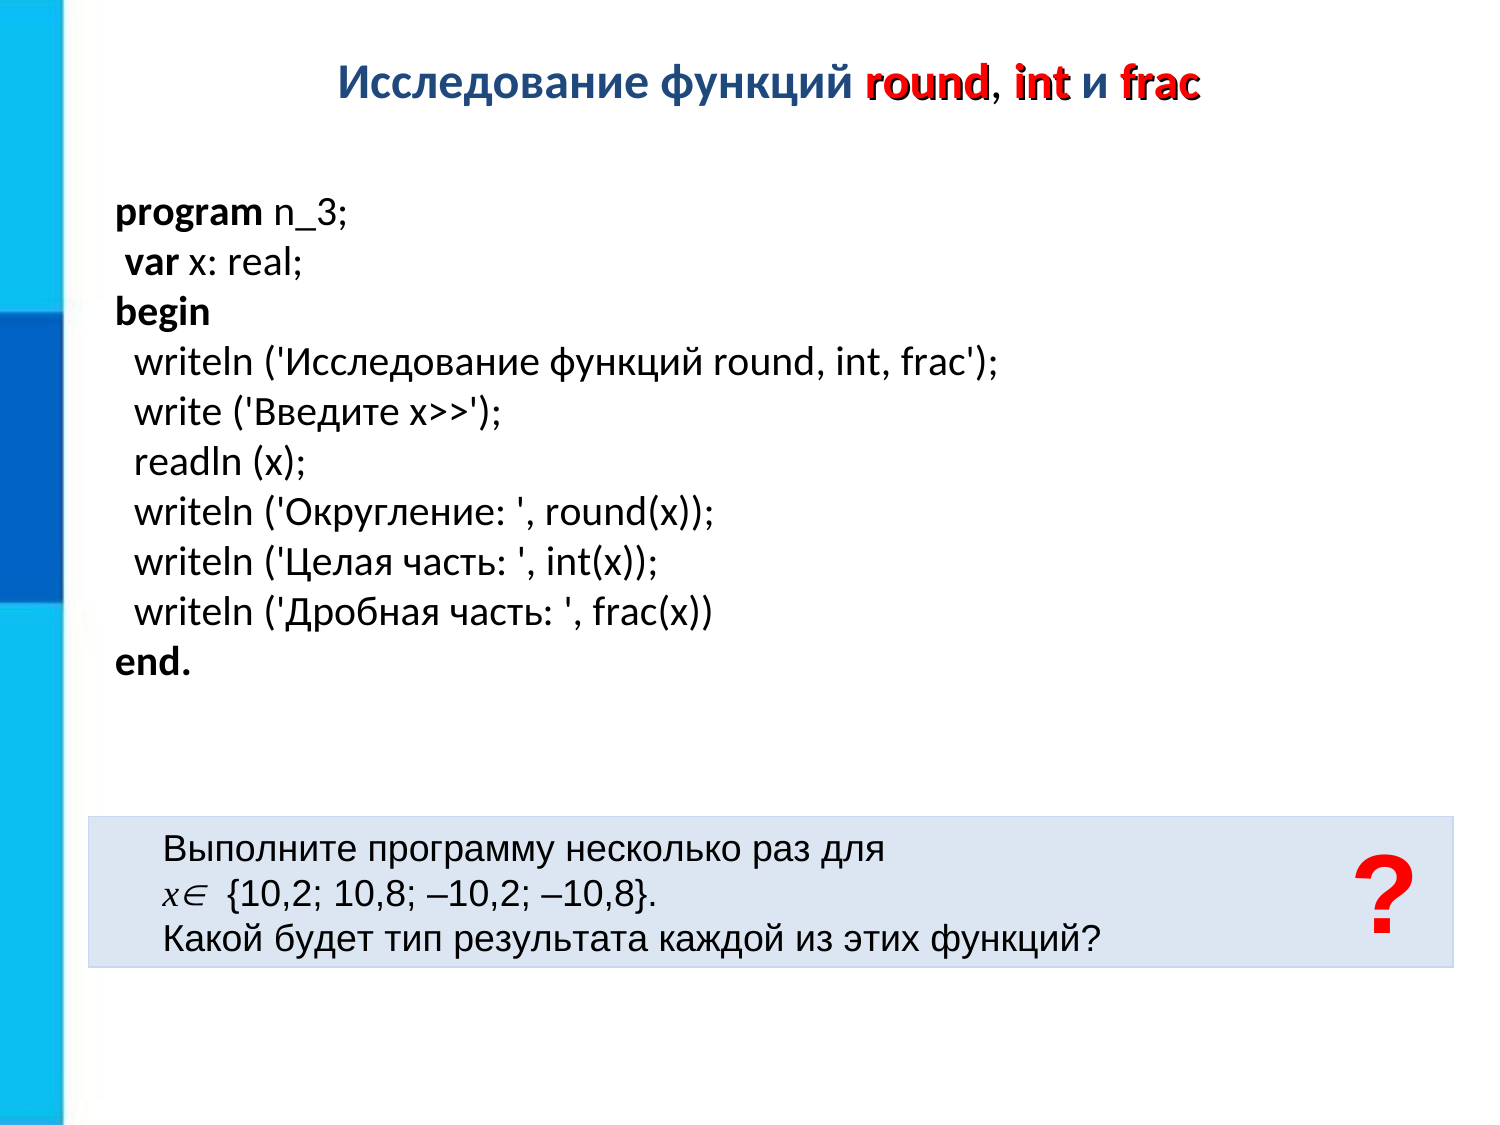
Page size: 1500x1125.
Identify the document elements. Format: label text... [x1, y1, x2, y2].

text_box Исследование функций round, int и frac [112, 31, 1425, 126]
text_box ? [1335, 813, 1442, 965]
text_box Выполните программу несколько раз для x {10,2; 10,8; –10,2; –10,8}. Какой будет тип результата каждой из этих функций? [88, 816, 1453, 967]
text_box program n_3; var x: real; begin writeln ('Исследование функций round, int, frac'); write ('Введите x>>'); readln (x); writeln ('Округление: ', round(x)); writeln ('Целая часть: ', int(x)); writeln ('Дробная часть: ', frac(x)) end. [100, 175, 1441, 692]
picture [0, 0, 1500, 1125]
